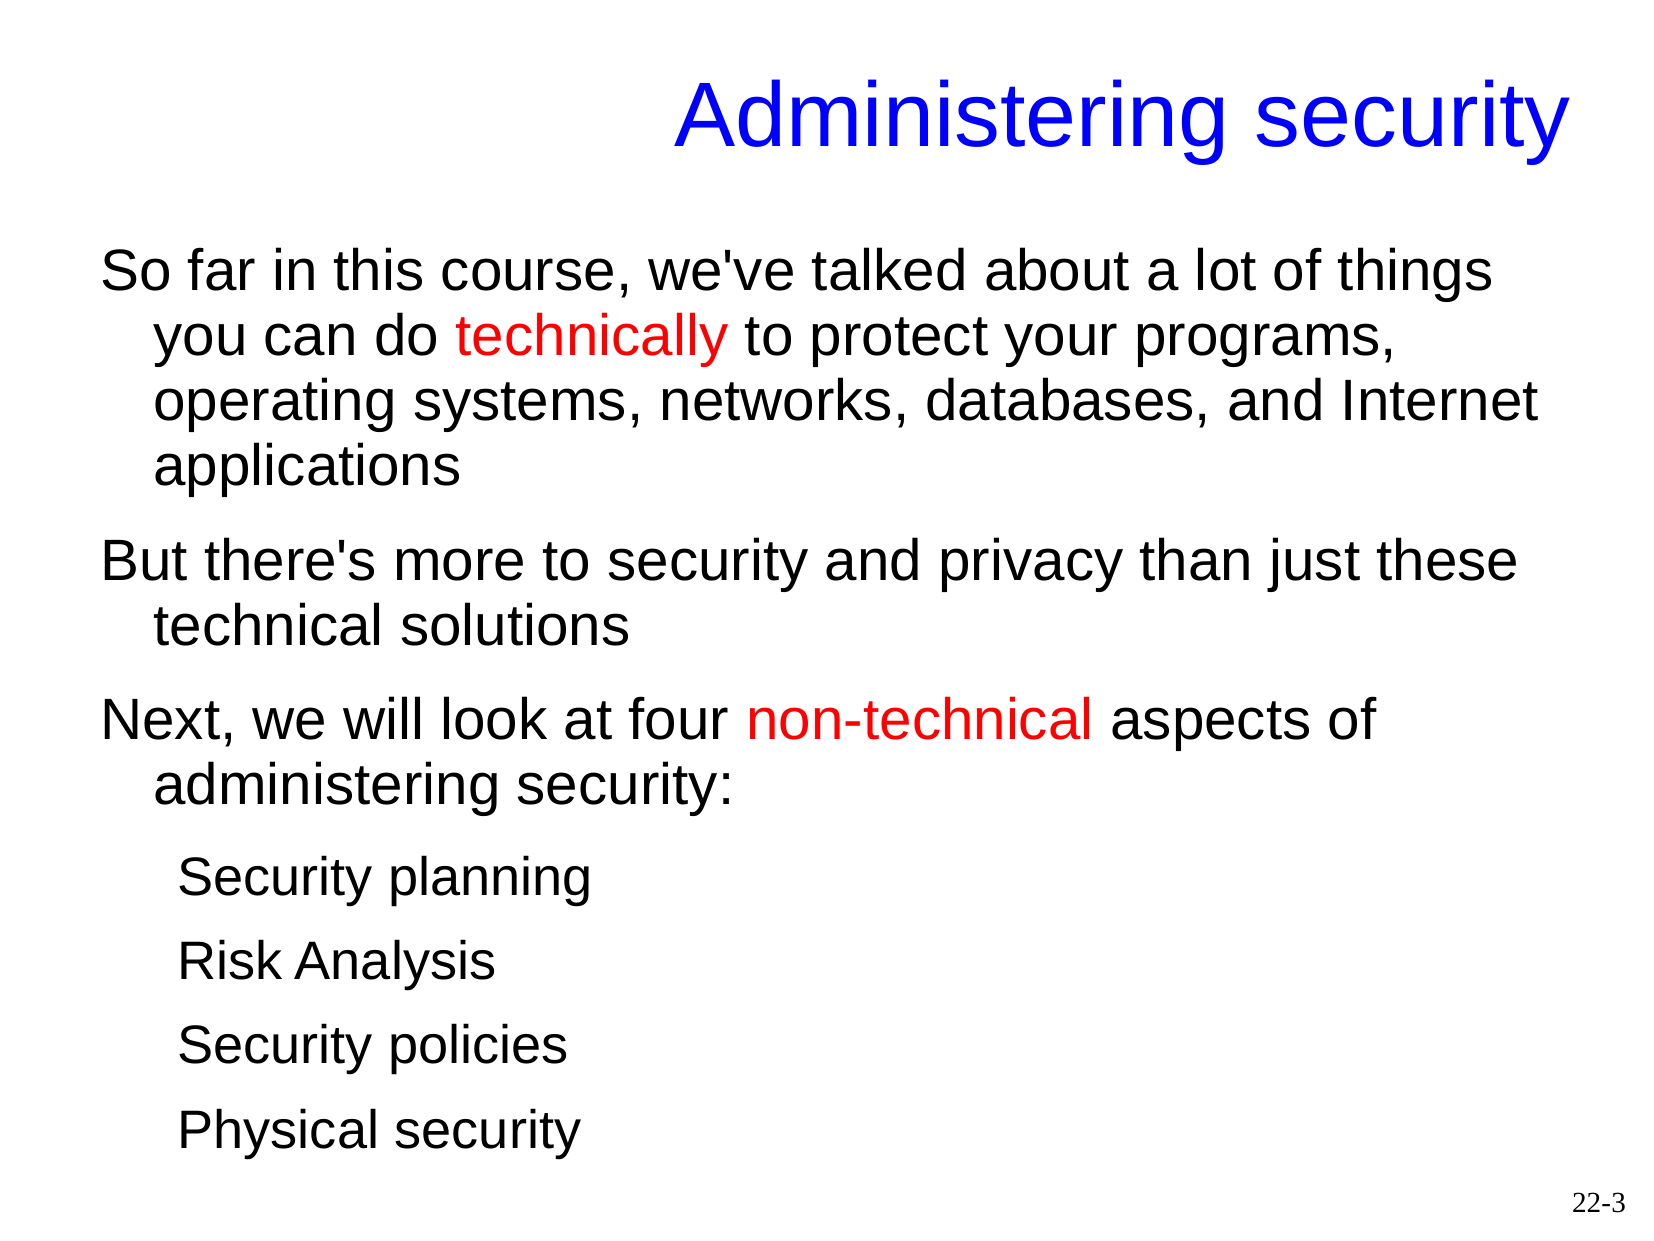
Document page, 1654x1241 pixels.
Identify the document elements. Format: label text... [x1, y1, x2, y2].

title Administering security [84, 18, 1573, 211]
list So far in this course, we've talked about a lot of things you can do technically to protect your programs, operating systems, networks, databases, and Internet applications But there's more to security and privacy than just these technical solutions Next, we will look at four non-technical aspects of administering security: Security planning Risk Analysis Security policies Physical security [82, 237, 1571, 1160]
